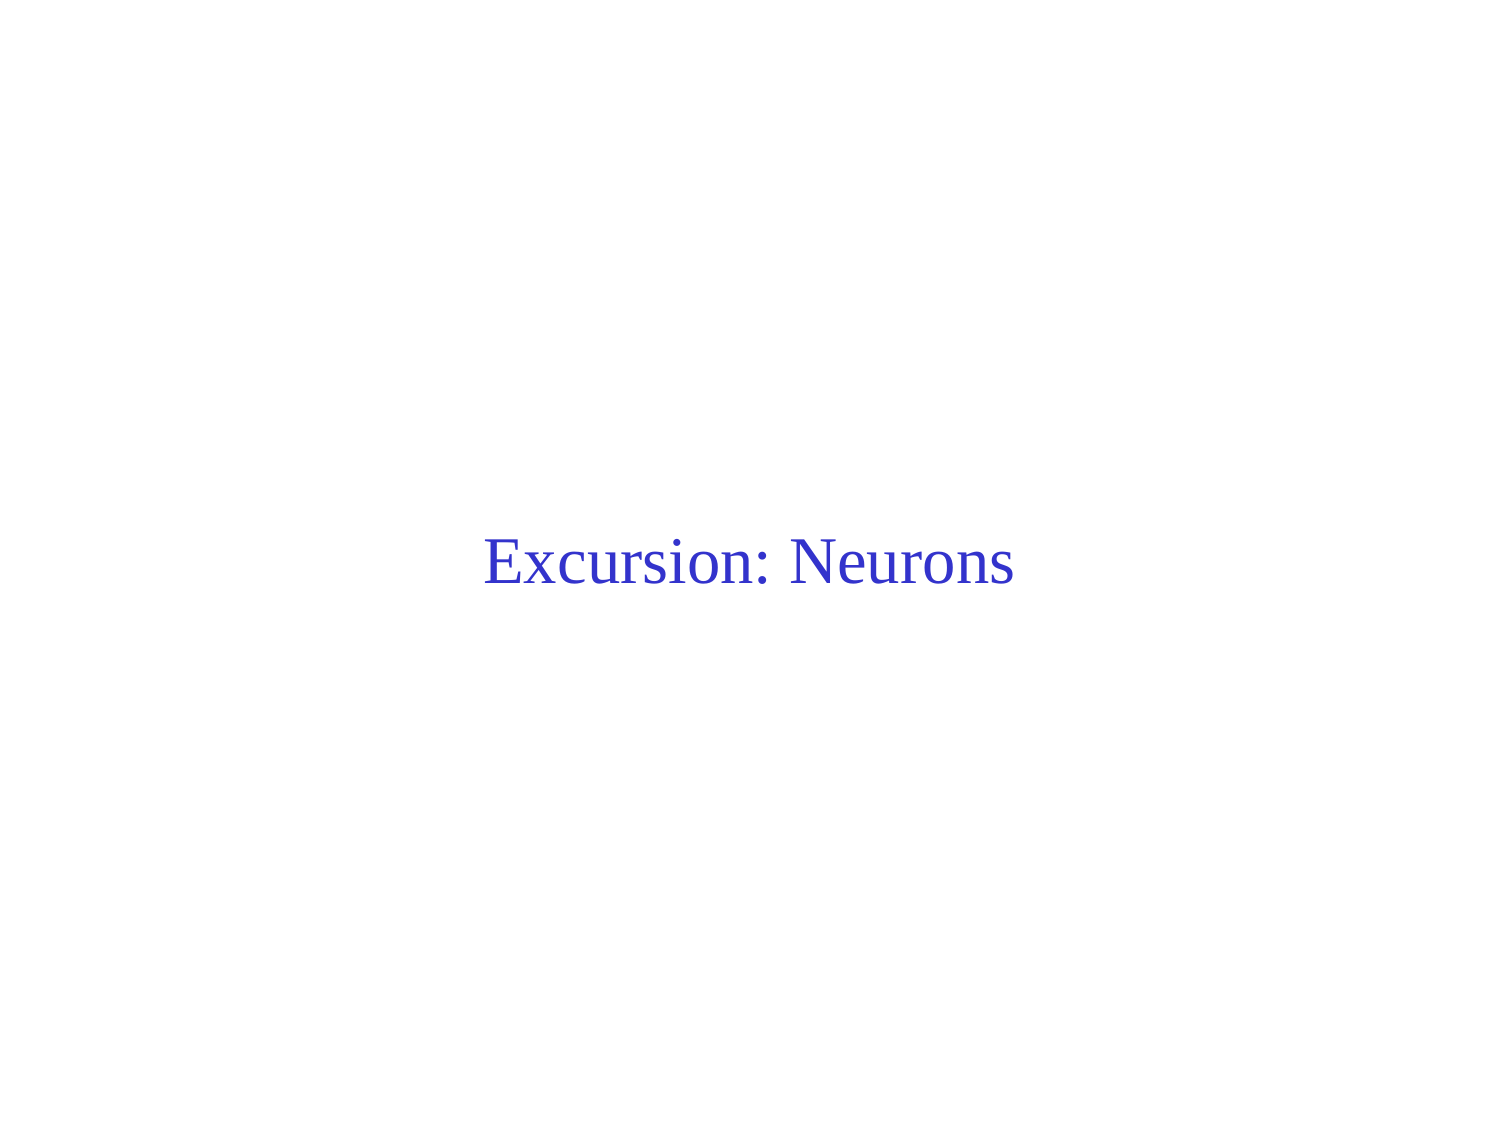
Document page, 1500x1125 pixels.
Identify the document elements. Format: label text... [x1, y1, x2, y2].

title Excursion: Neurons [112, 463, 1388, 651]
